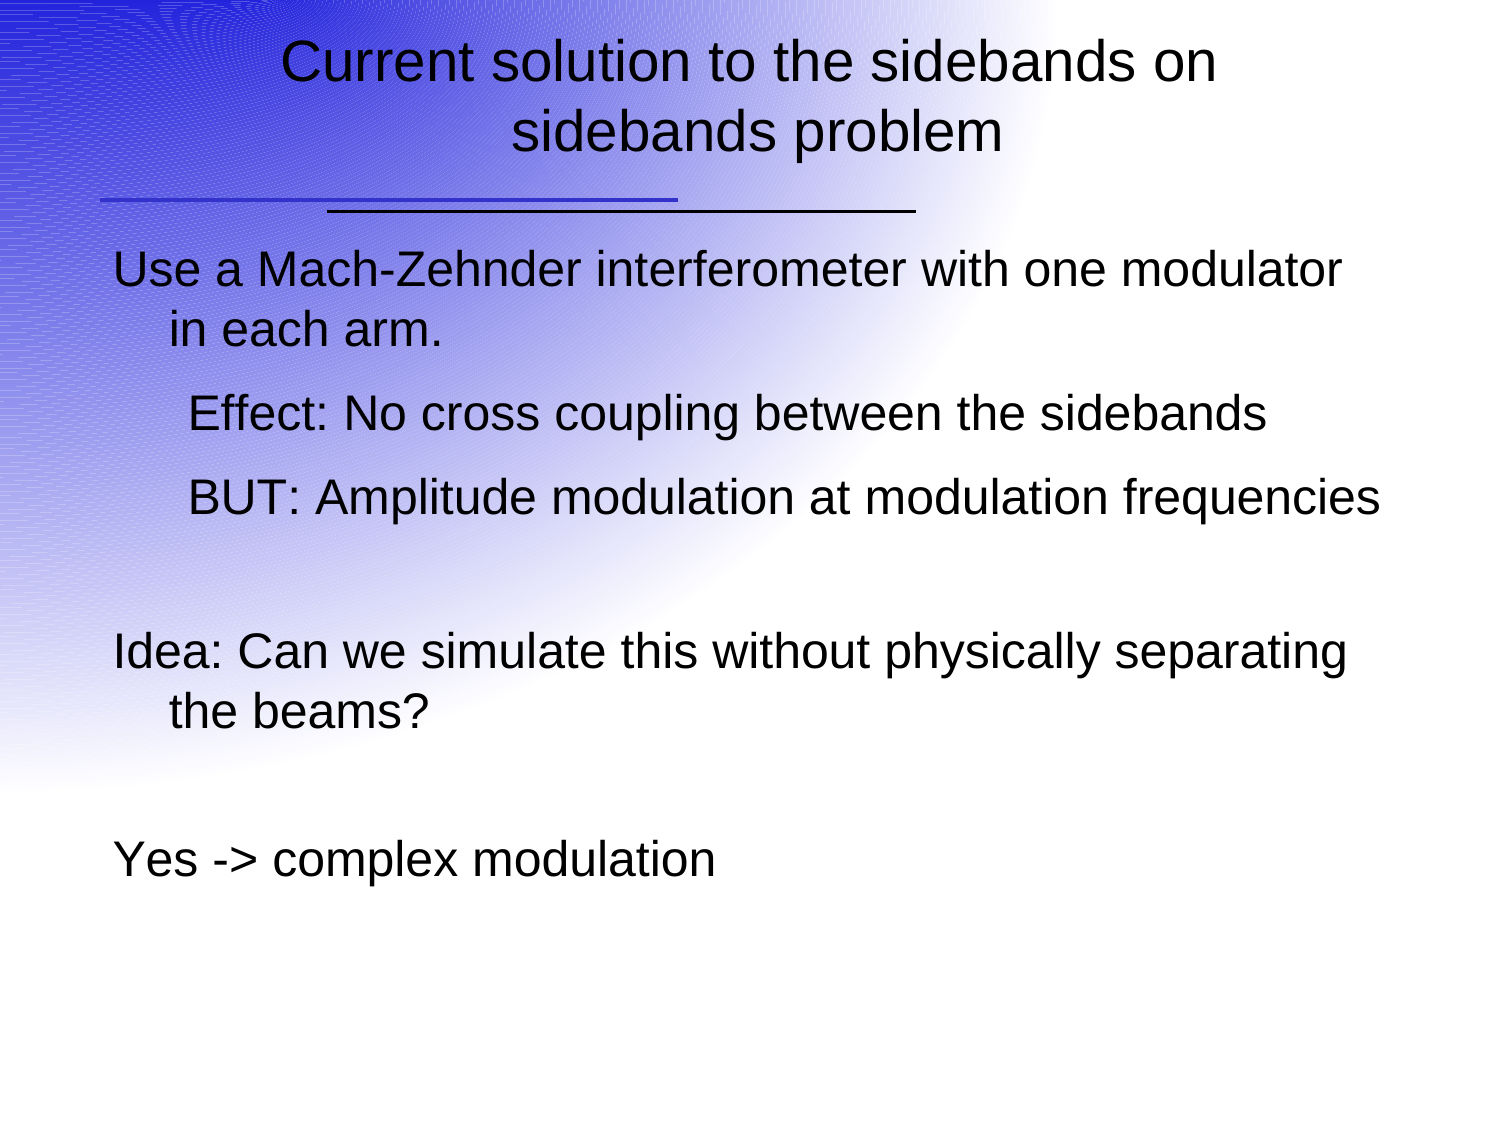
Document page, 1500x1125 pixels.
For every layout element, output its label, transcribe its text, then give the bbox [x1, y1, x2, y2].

list Use a Mach-Zehnder interferometer with one modulator in each arm. Effect: No cross coupling between the sidebands BUT: Amplitude modulation at modulation frequencies Idea: Can we simulate this without physically separating the beams? Yes -> complex modulation [112, 237, 1388, 1001]
title Current solution to the sidebands on sidebands problem [112, 24, 1388, 163]
